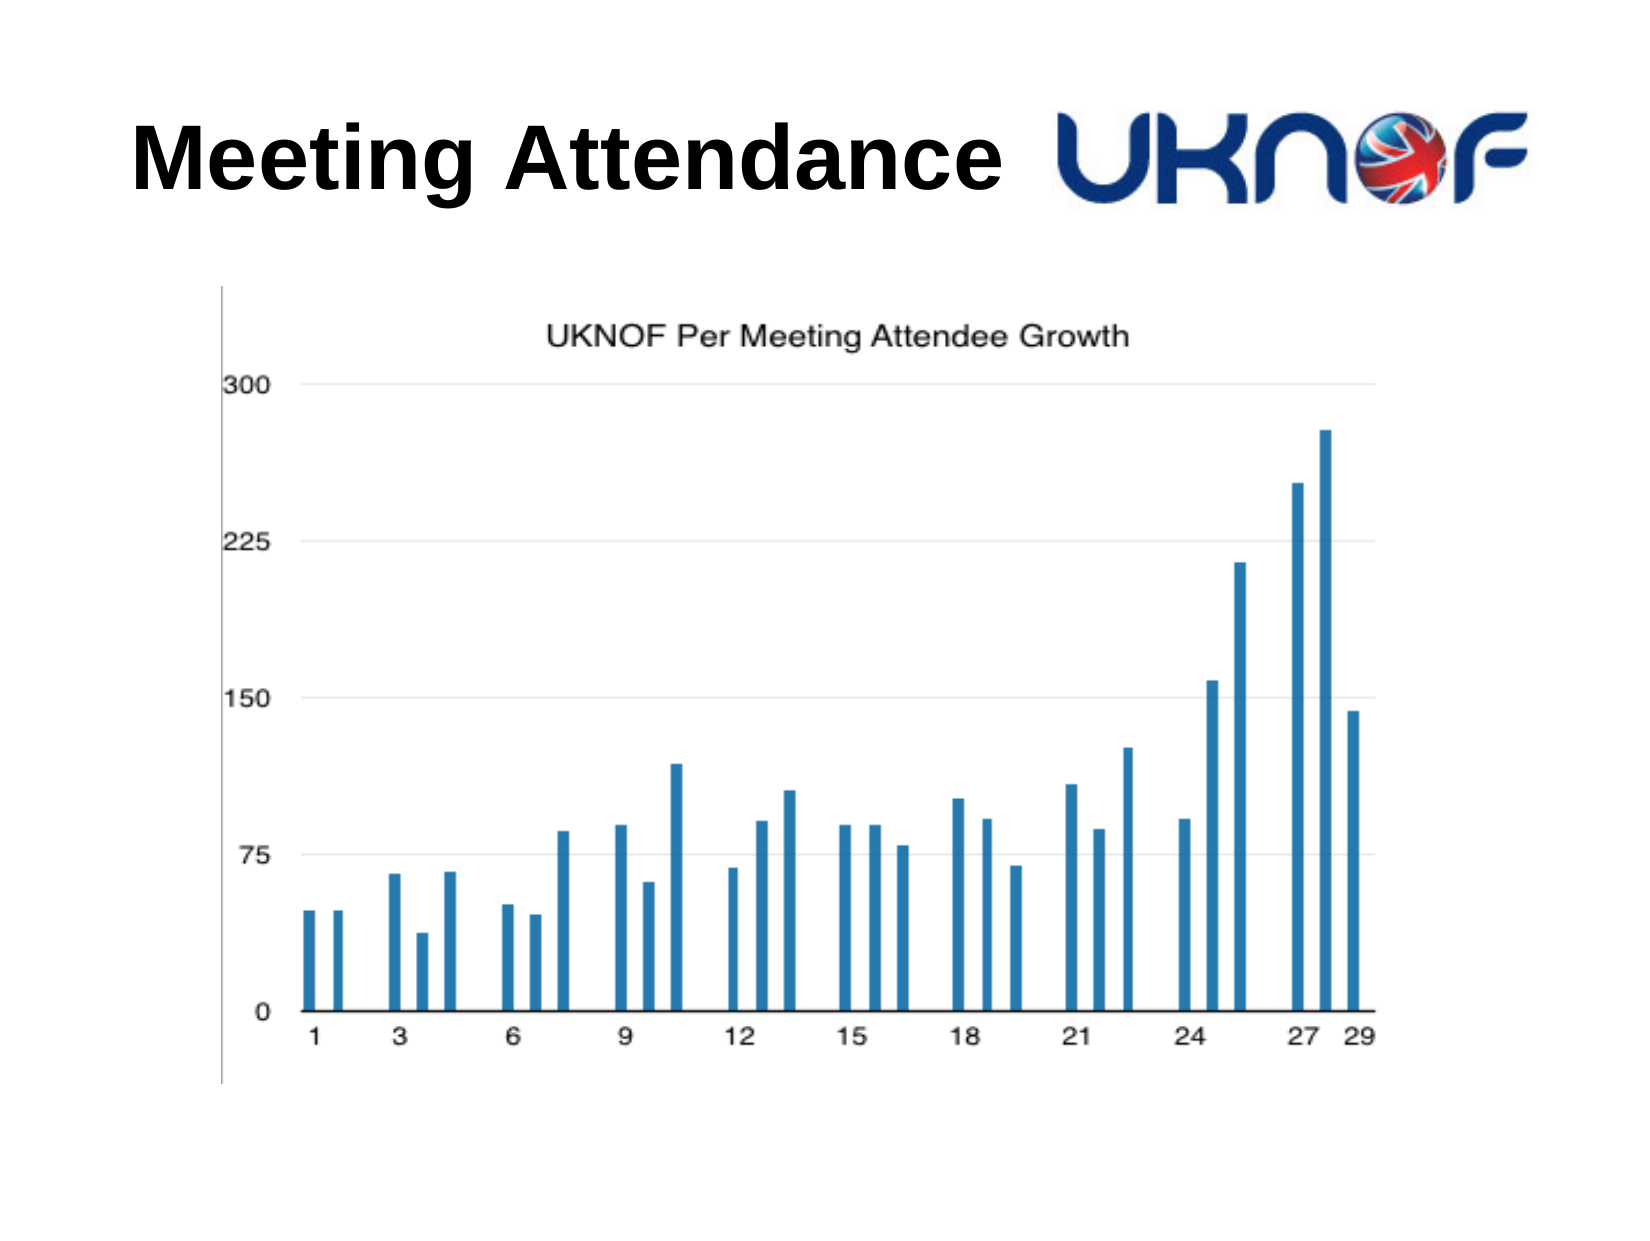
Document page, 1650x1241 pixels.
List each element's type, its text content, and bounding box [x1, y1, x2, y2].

picture [221, 286, 1429, 1084]
title Meeting Attendance [123, 37, 1013, 279]
picture [1050, 93, 1536, 225]
